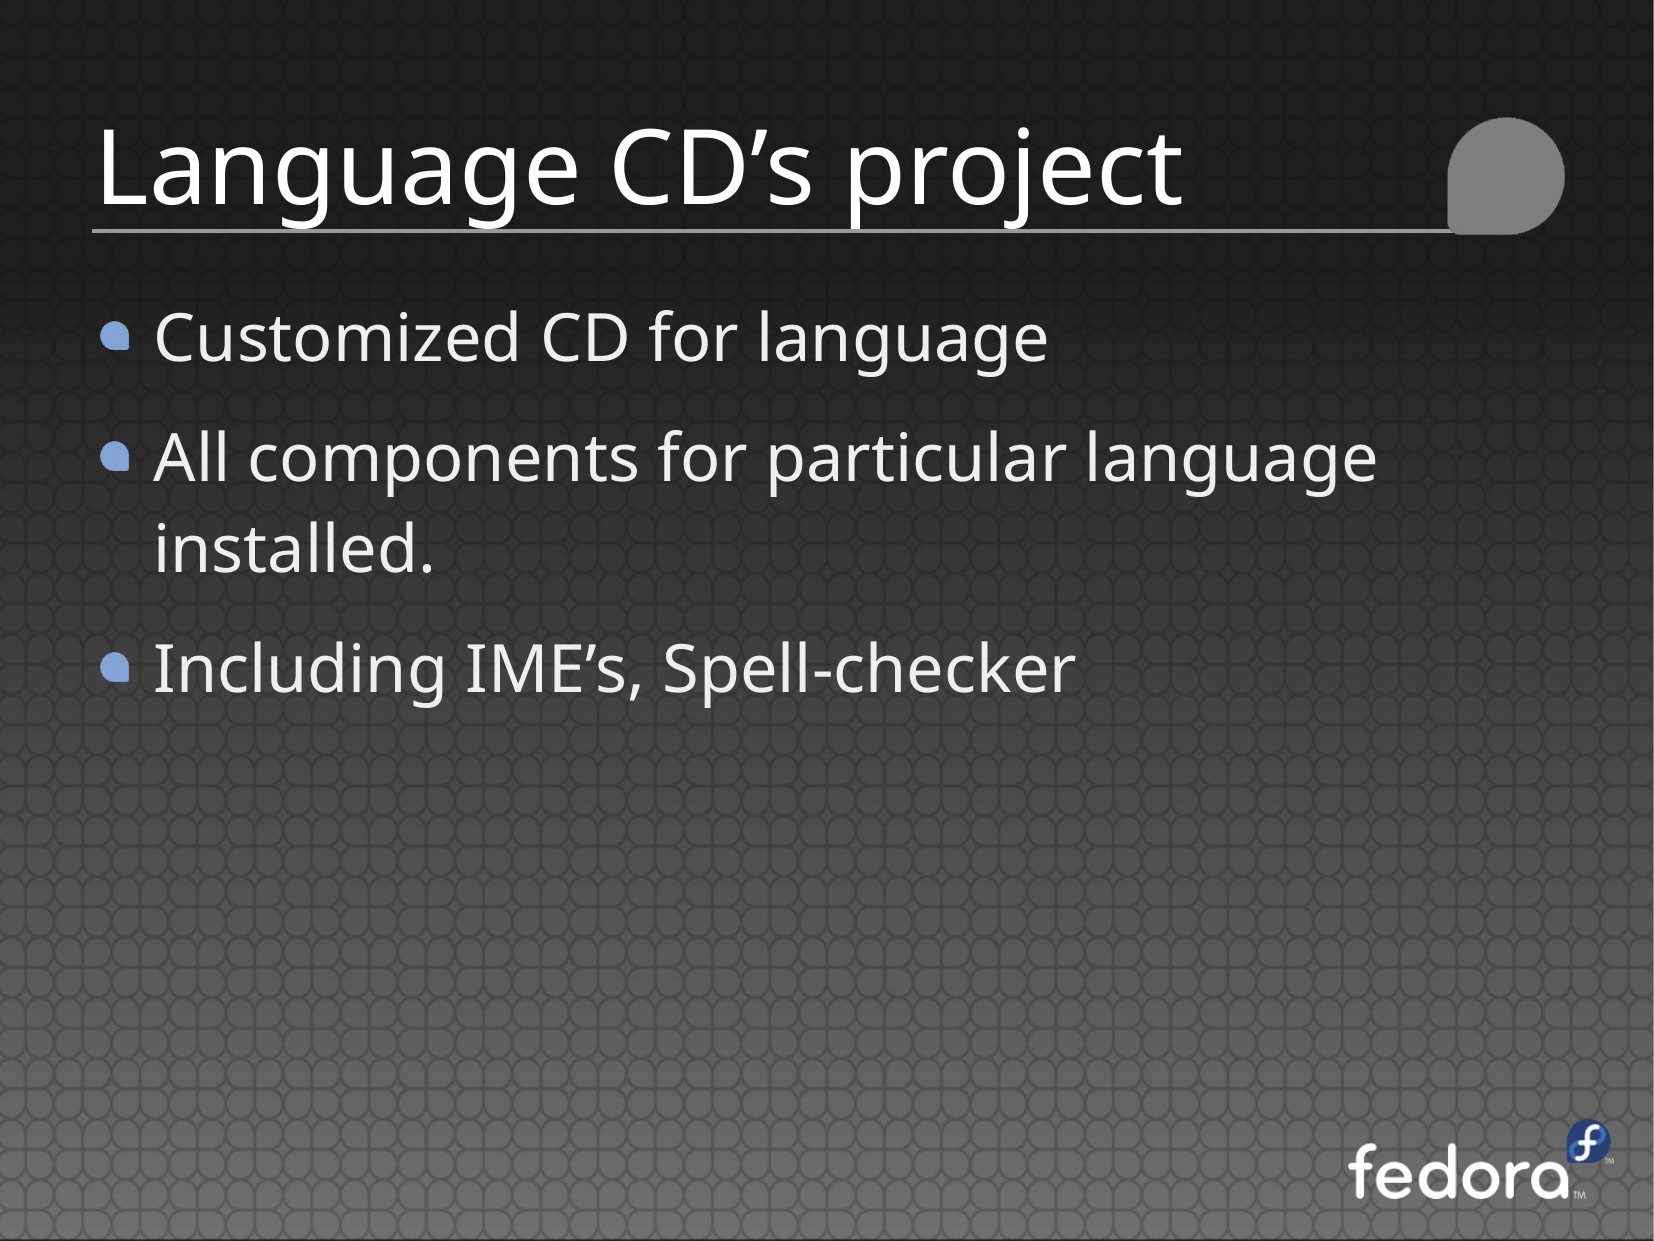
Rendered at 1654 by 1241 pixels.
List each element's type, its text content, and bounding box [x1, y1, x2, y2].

title Language CD’s project [94, 114, 1426, 367]
list Customized CD for language All components for particular language installed. Including IME’s, Spell-checker [82, 290, 1571, 1094]
picture [0, 0, 1654, 1241]
